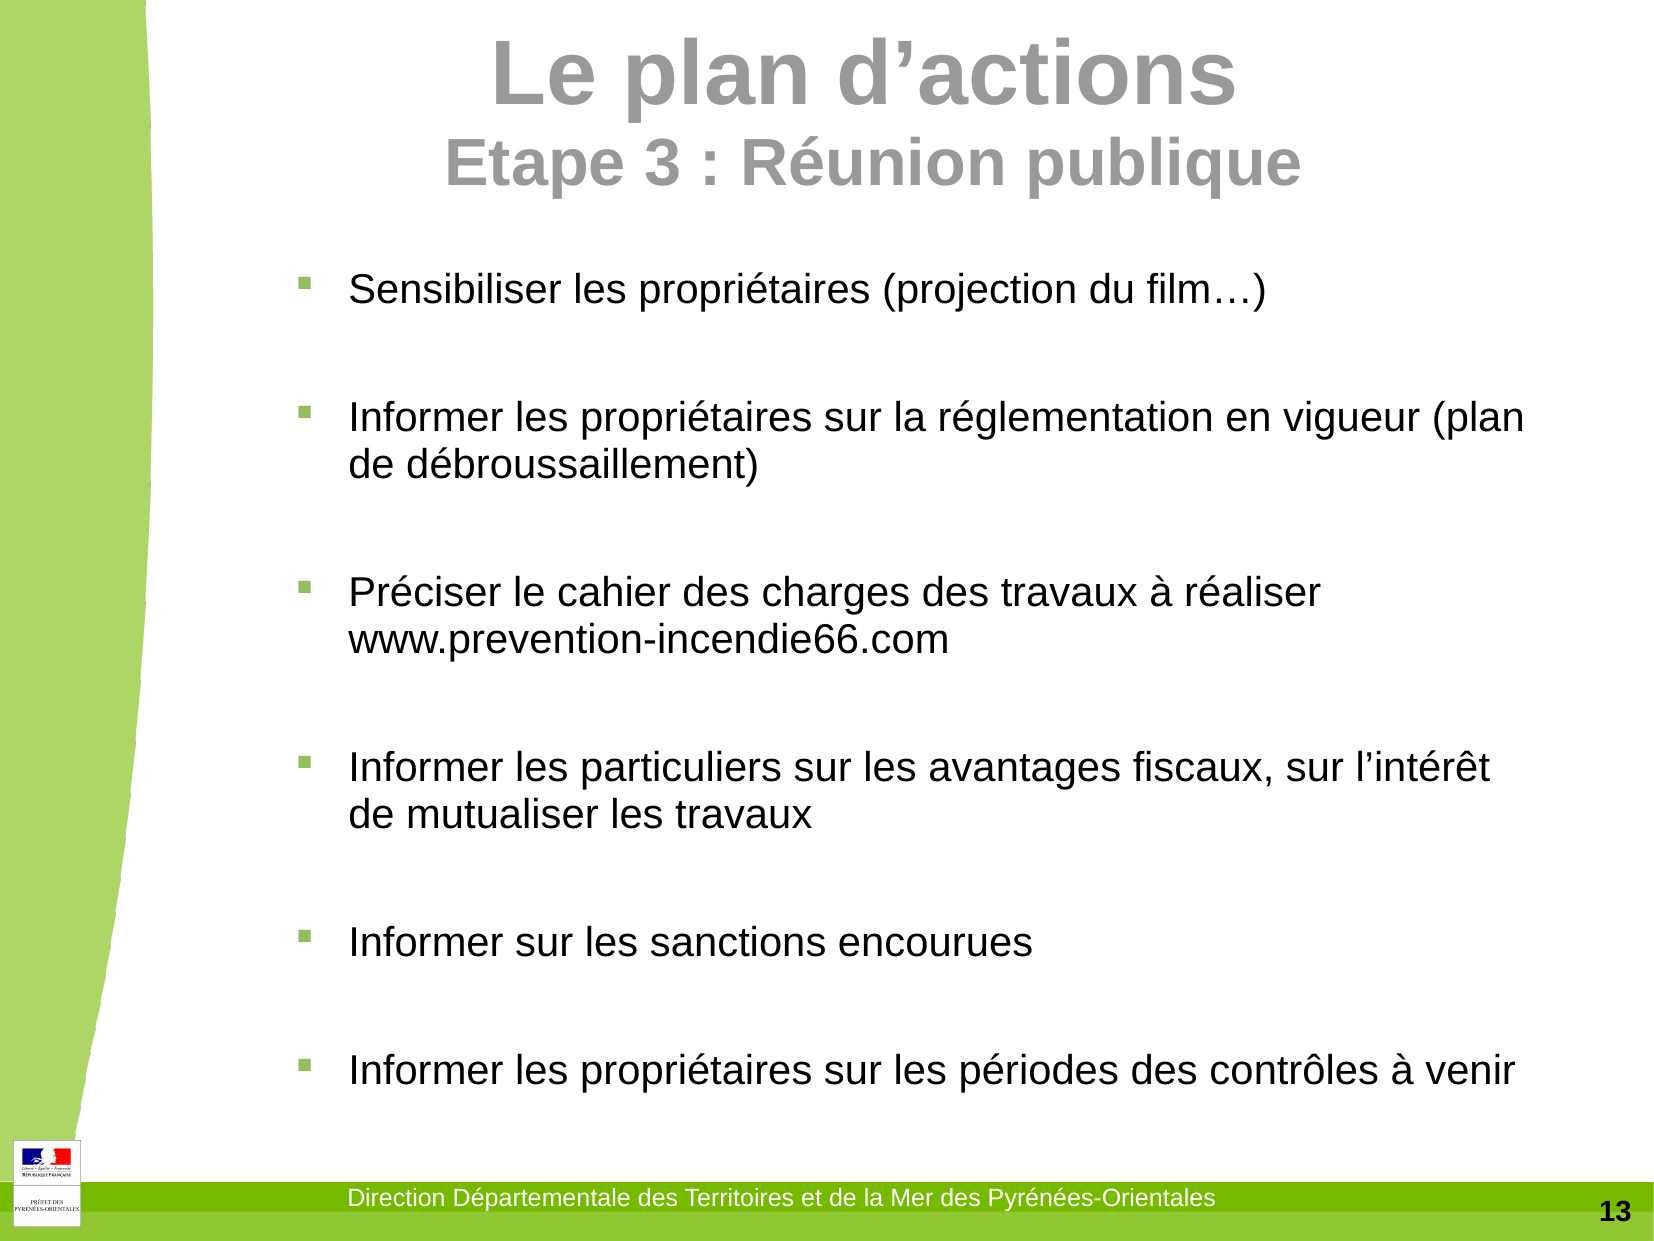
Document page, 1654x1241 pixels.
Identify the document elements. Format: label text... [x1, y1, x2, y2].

title Le plan d’actions Etape 3 : Réunion publique [147, 14, 1583, 207]
list Sensibiliser les propriétaires (projection du film…) Informer les propriétaires sur la réglementation en vigueur (plan de débroussaillement) Préciser le cahier des charges des travaux à réaliser www.prevention-incendie66.com Informer les particuliers sur les avantages fiscaux, sur l’intérêt de mutualiser les travaux Informer sur les sanctions encourues Informer les propriétaires sur les périodes des contrôles à venir [206, 265, 1536, 1158]
picture [0, 0, 1654, 1241]
